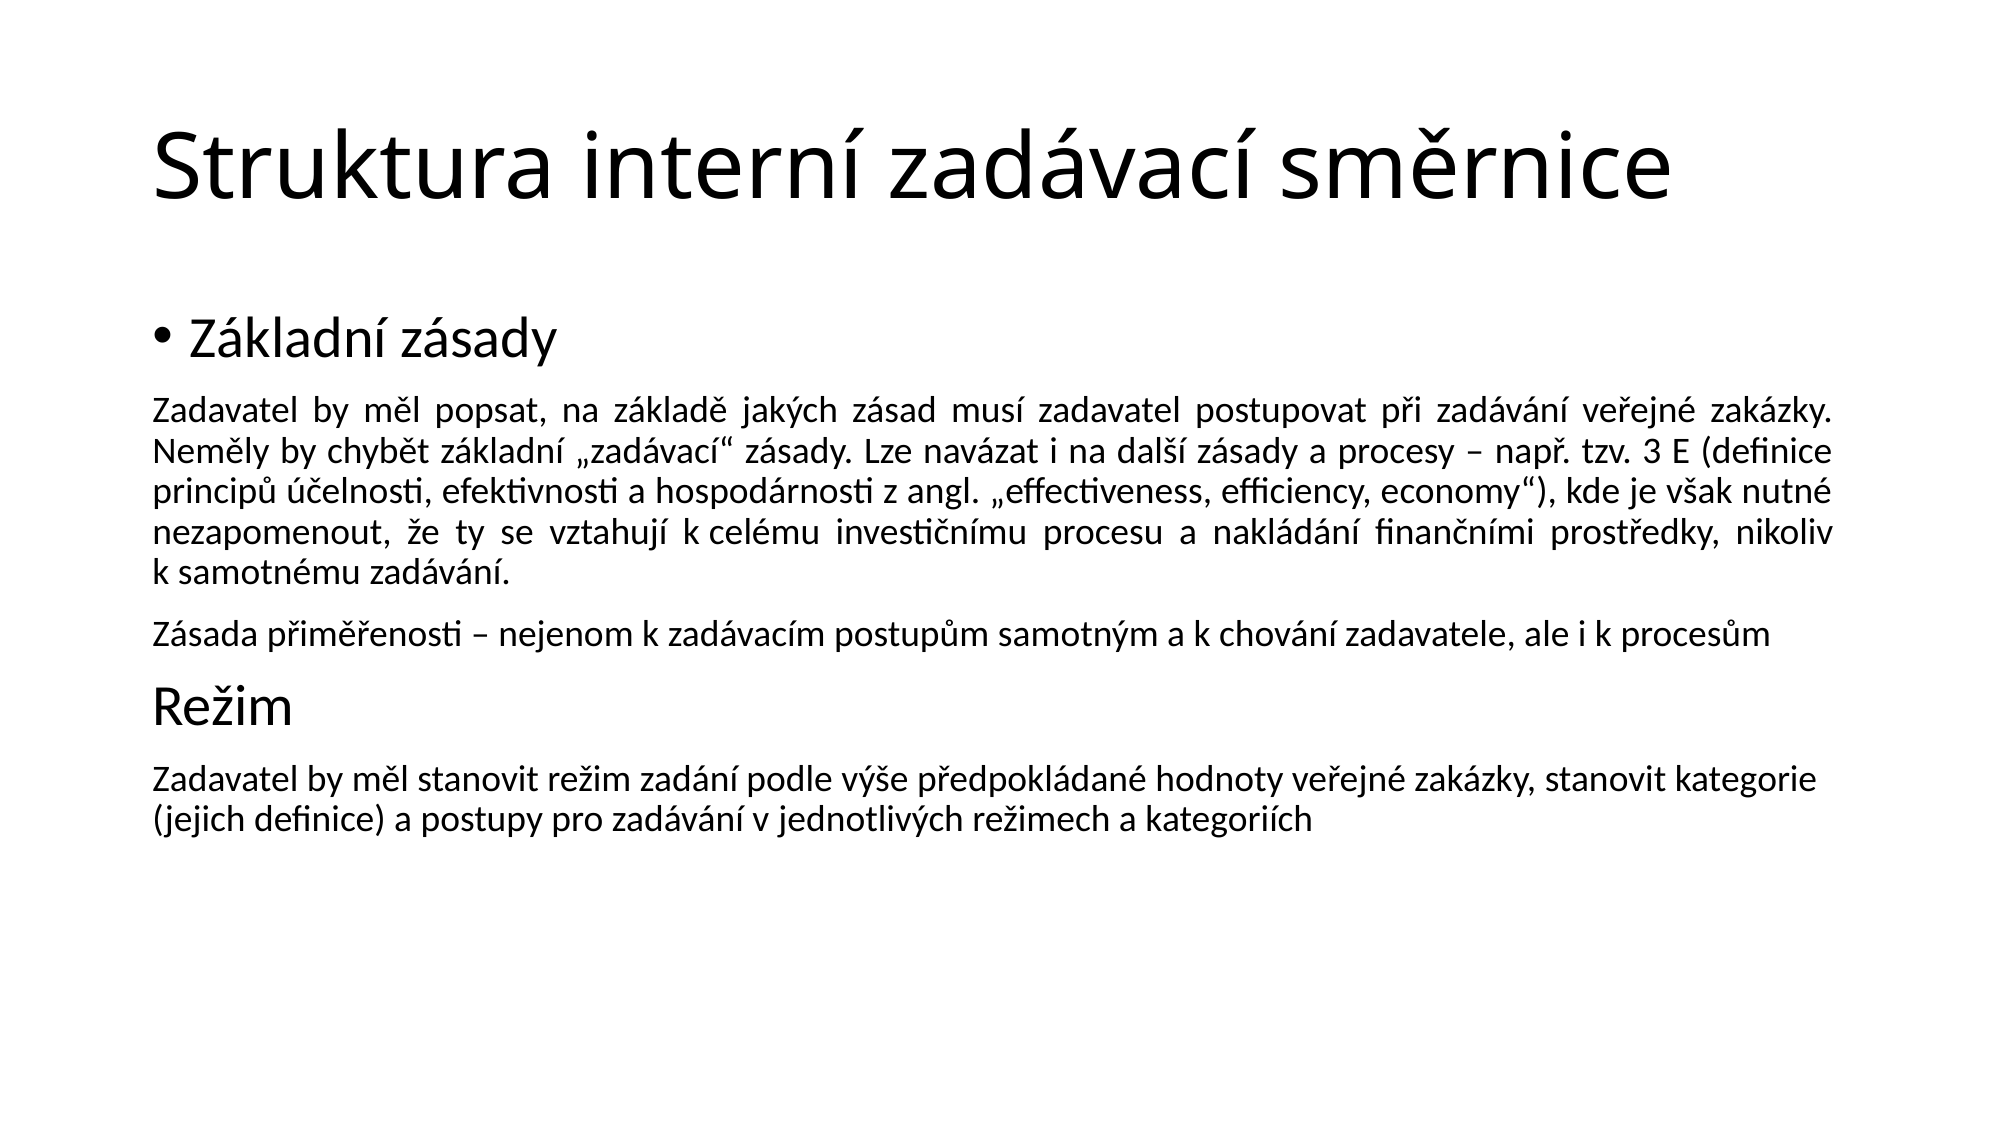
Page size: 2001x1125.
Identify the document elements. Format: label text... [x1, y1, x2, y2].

list Základní zásady Zadavatel by měl popsat, na základě jakých zásad musí zadavatel postupovat při zadávání veřejné zakázky. Neměly by chybět základní „zadávací“ zásady. Lze navázat i na další zásady a procesy – např. tzv. 3 E (definice principů účelnosti, efektivnosti a hospodárnosti z angl. „effectiveness, efficiency, economy“), kde je však nutné nezapomenout, že ty se vztahují k celému investičnímu procesu a nakládání finančními prostředky, nikoliv k samotnému zadávání. Zásada přiměřenosti – nejenom k zadávacím postupům samotným a k chování zadavatele, ale i k procesům Režim Zadavatel by měl stanovit režim zadání podle výše předpokládané hodnoty veřejné zakázky, stanovit kategorie (jejich definice) a postupy pro zadávání v jednotlivých režimech a kategoriích [137, 299, 1863, 1014]
title Struktura interní zadávací směrnice [137, 59, 1863, 278]
